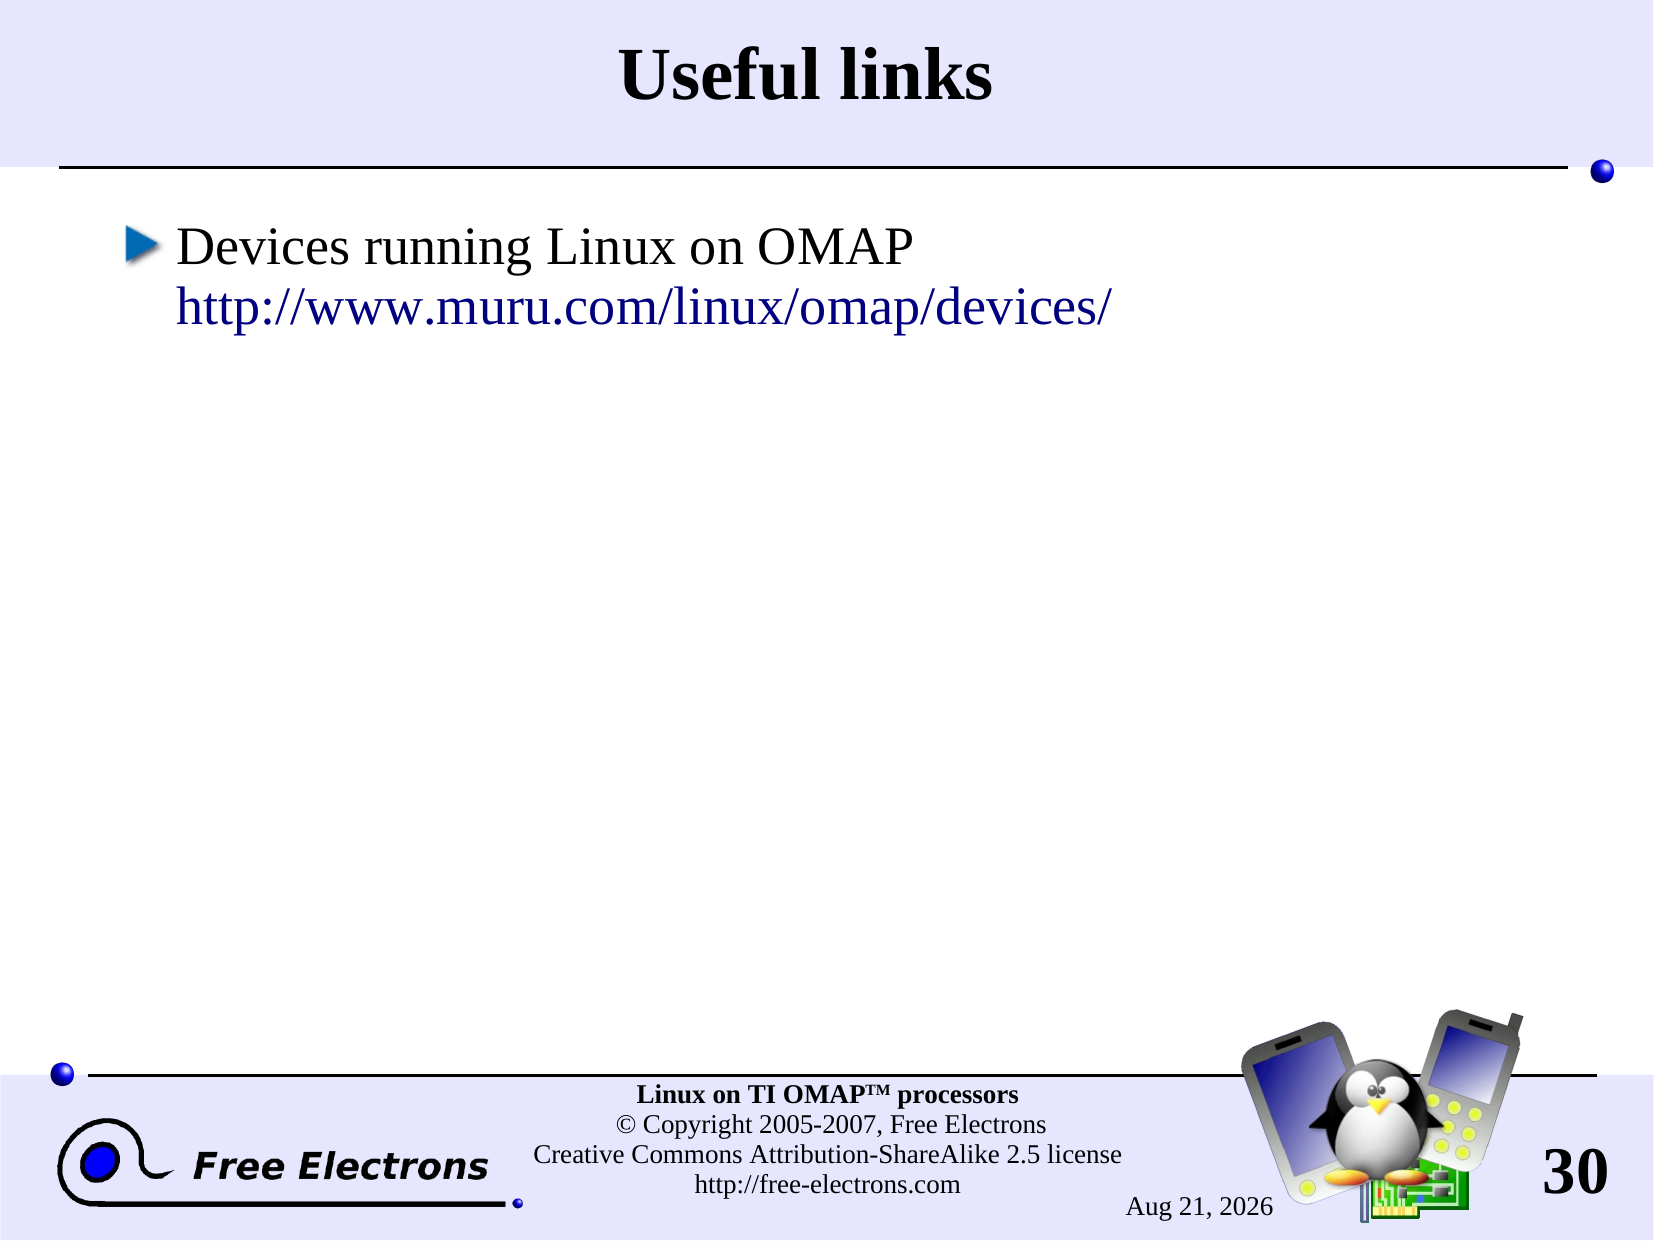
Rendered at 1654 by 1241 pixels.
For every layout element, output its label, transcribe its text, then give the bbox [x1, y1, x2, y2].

list Devices running Linux on OMAP http://www.muru.com/linux/omap/devices/ [105, 216, 1518, 1066]
title Useful links [60, 25, 1551, 124]
picture [50, 1107, 527, 1216]
picture [1231, 1007, 1538, 1241]
